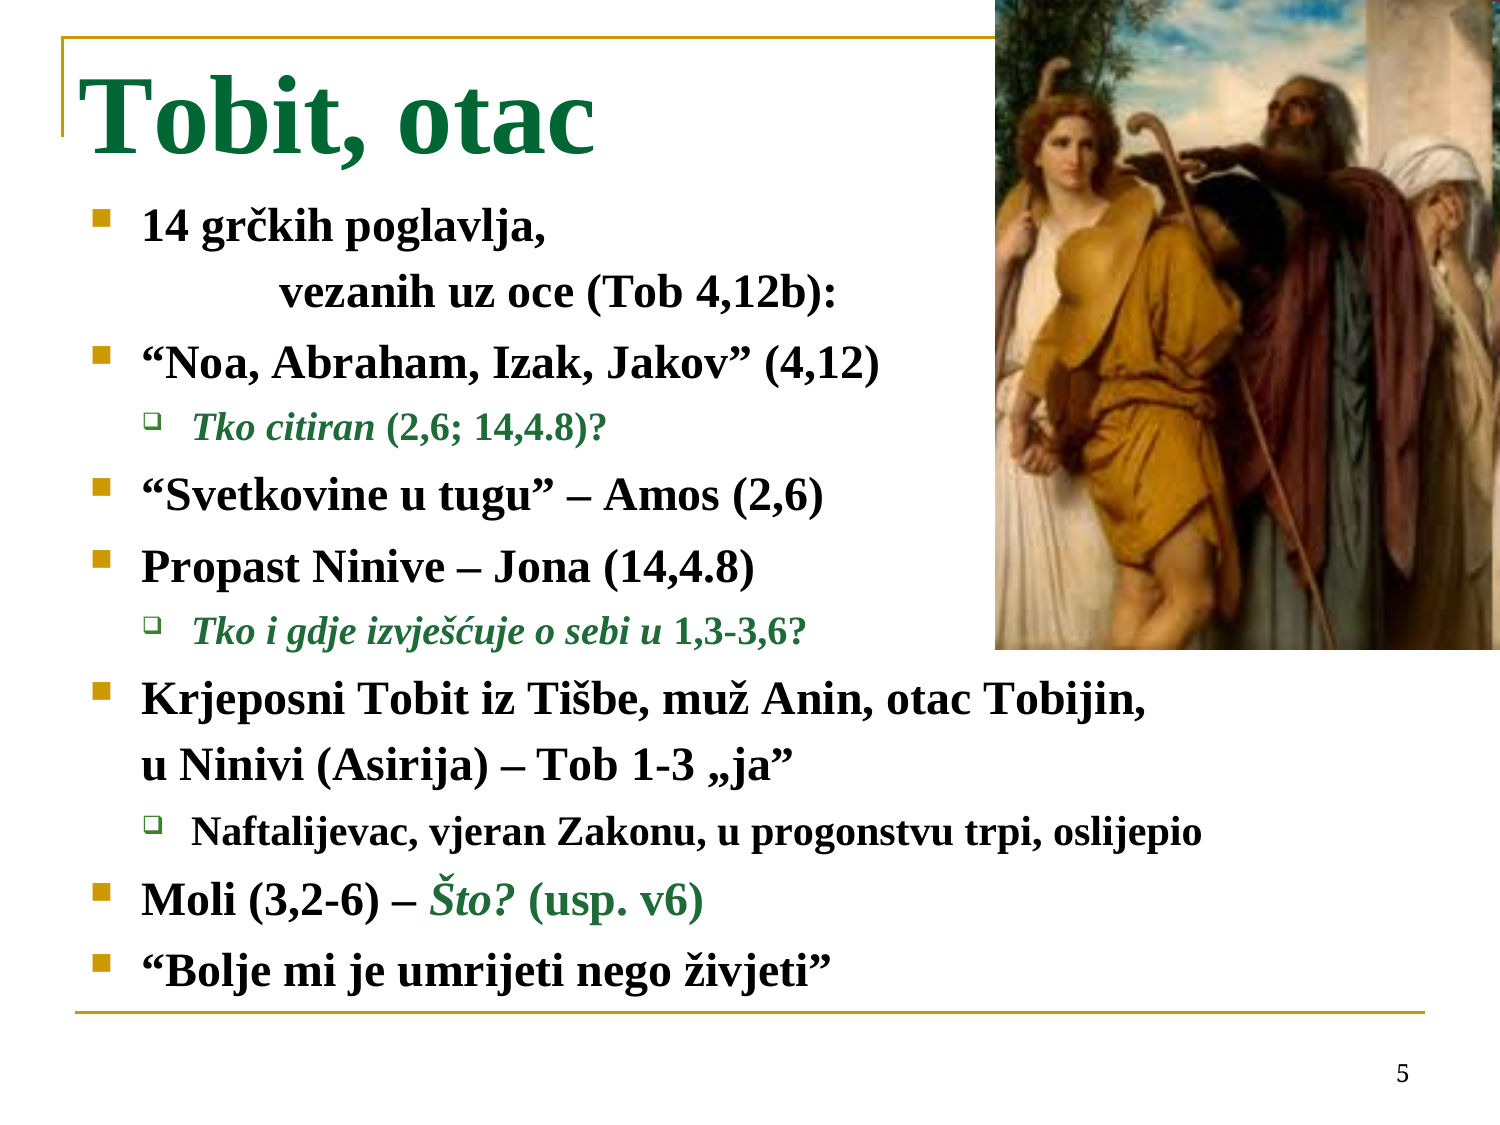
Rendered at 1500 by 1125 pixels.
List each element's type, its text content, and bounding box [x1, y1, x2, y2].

text_box <number> [1074, 1024, 1426, 1100]
picture [995, 0, 1500, 650]
list 14 grčkih poglavlja, vezanih uz oce (Tob 4,12b): “Noa, Abraham, Izak, Jakov” (4,12) Tko citiran (2,6; 14,4.8)? “Svetkovine u tugu” – Amos (2,6) Propast Ninive – Jona (14,4.8) Tko i gdje izvješćuje o sebi u 1,3-3,6? Krjeposni Tobit iz Tišbe, muž Anin, otac Tobijin, u Ninivi (Asirija) – Tob 1-3 „ja” Naftalijevac, vjeran Zakonu, u progonstvu trpi, oslijepio Moli (3,2-6) – Što? (usp. v6) “Bolje mi je umrijeti nego živjeti” [75, 177, 1426, 1006]
title Tobit, otac [63, 33, 995, 221]
